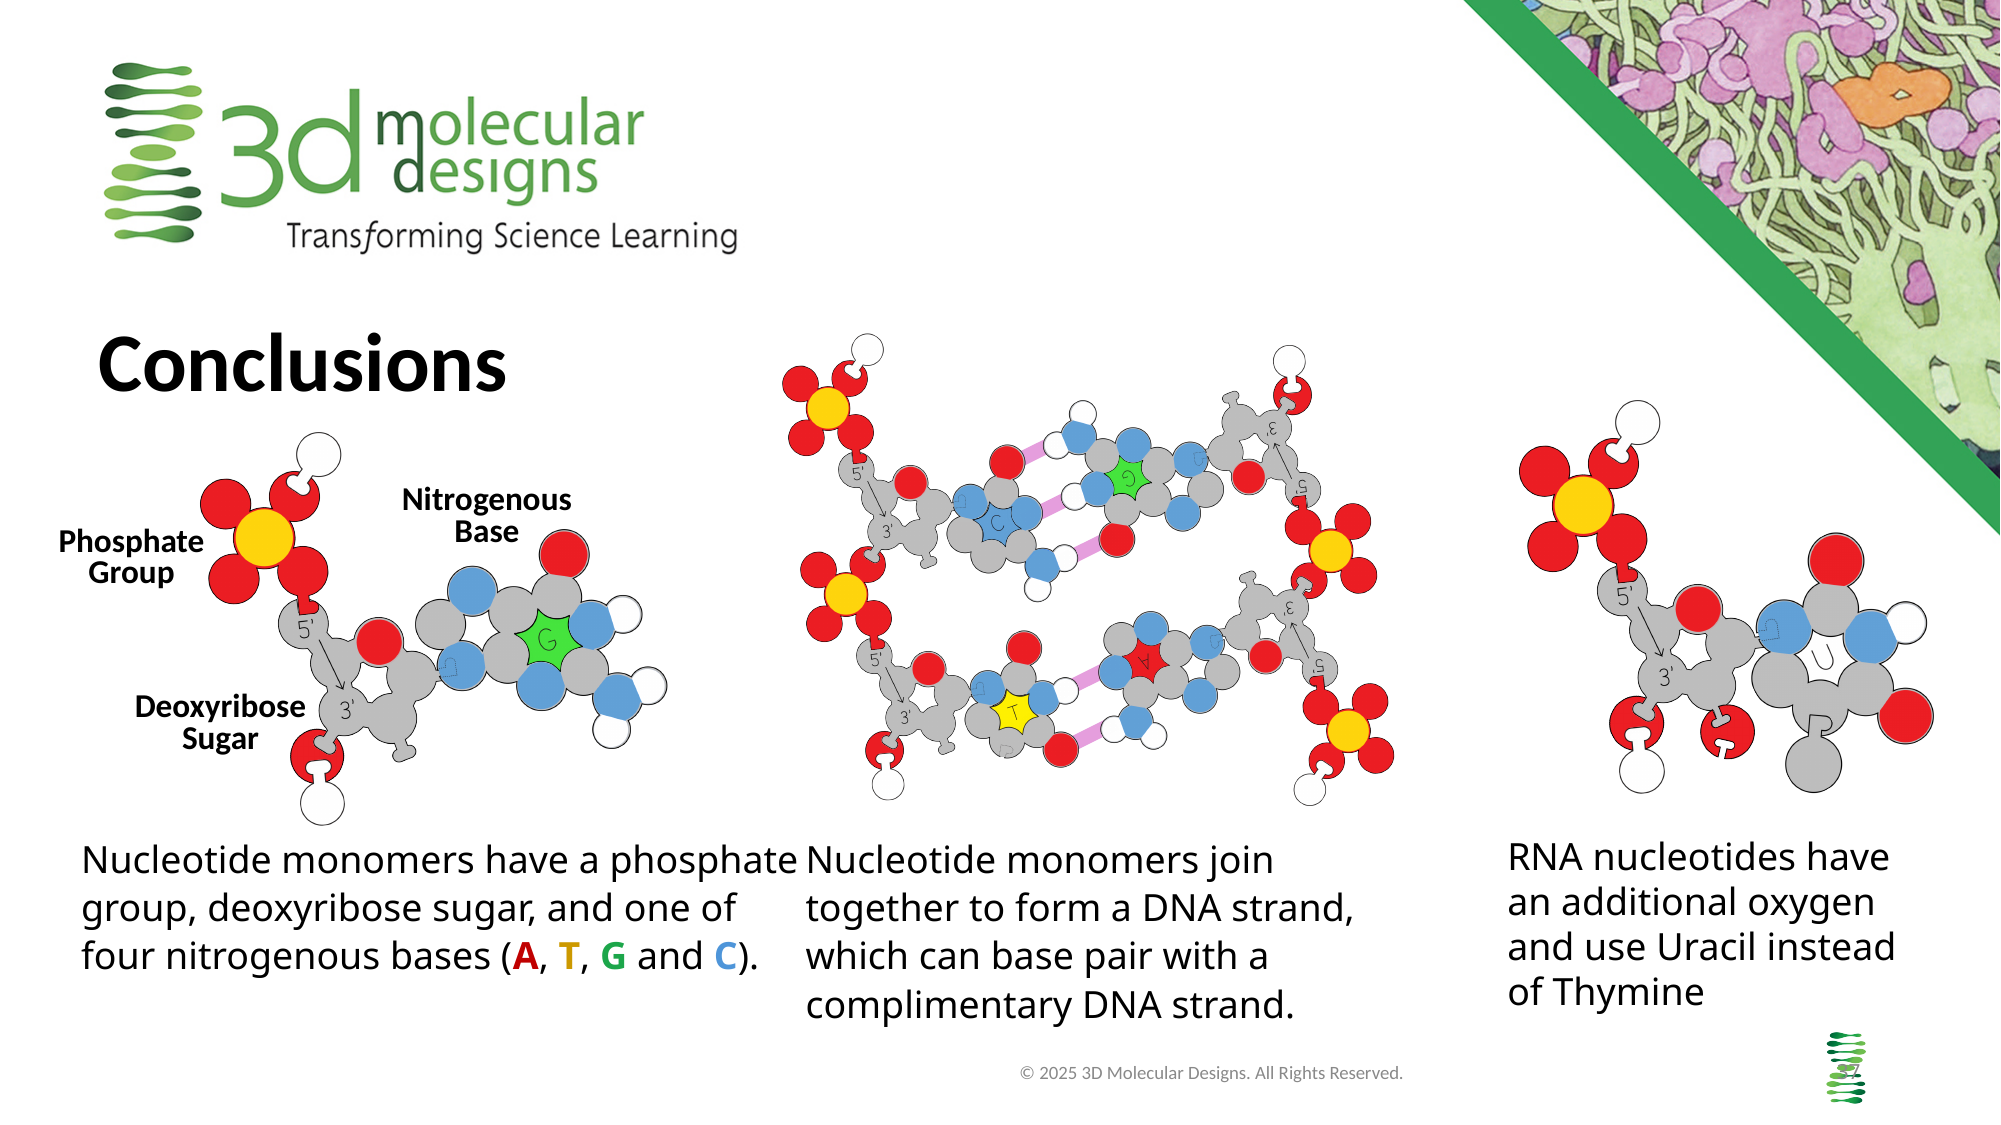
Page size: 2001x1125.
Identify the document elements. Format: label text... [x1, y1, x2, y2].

picture [780, 327, 1396, 812]
text_box Deoxyribose Sugar [118, 684, 323, 766]
picture [197, 424, 693, 828]
text_box Conclusions [83, 282, 1477, 447]
text_box Nitrogenous Base [385, 477, 589, 559]
text_box Nucleotide monomers have a phosphate group, deoxyribose sugar, and one of four nitrogenous bases (A, T, G and C). [66, 825, 790, 985]
text_box Phosphate Group [42, 519, 221, 600]
text_box Nucleotide monomers join together to form a DNA strand, which can base pair with a complimentary DNA strand. [790, 825, 1446, 985]
slide_number 37 [1821, 1042, 1929, 1103]
text_box RNA nucleotides have an additional oxygen and use Uracil instead of Thymine [1492, 825, 1957, 978]
picture [1516, 391, 1976, 803]
